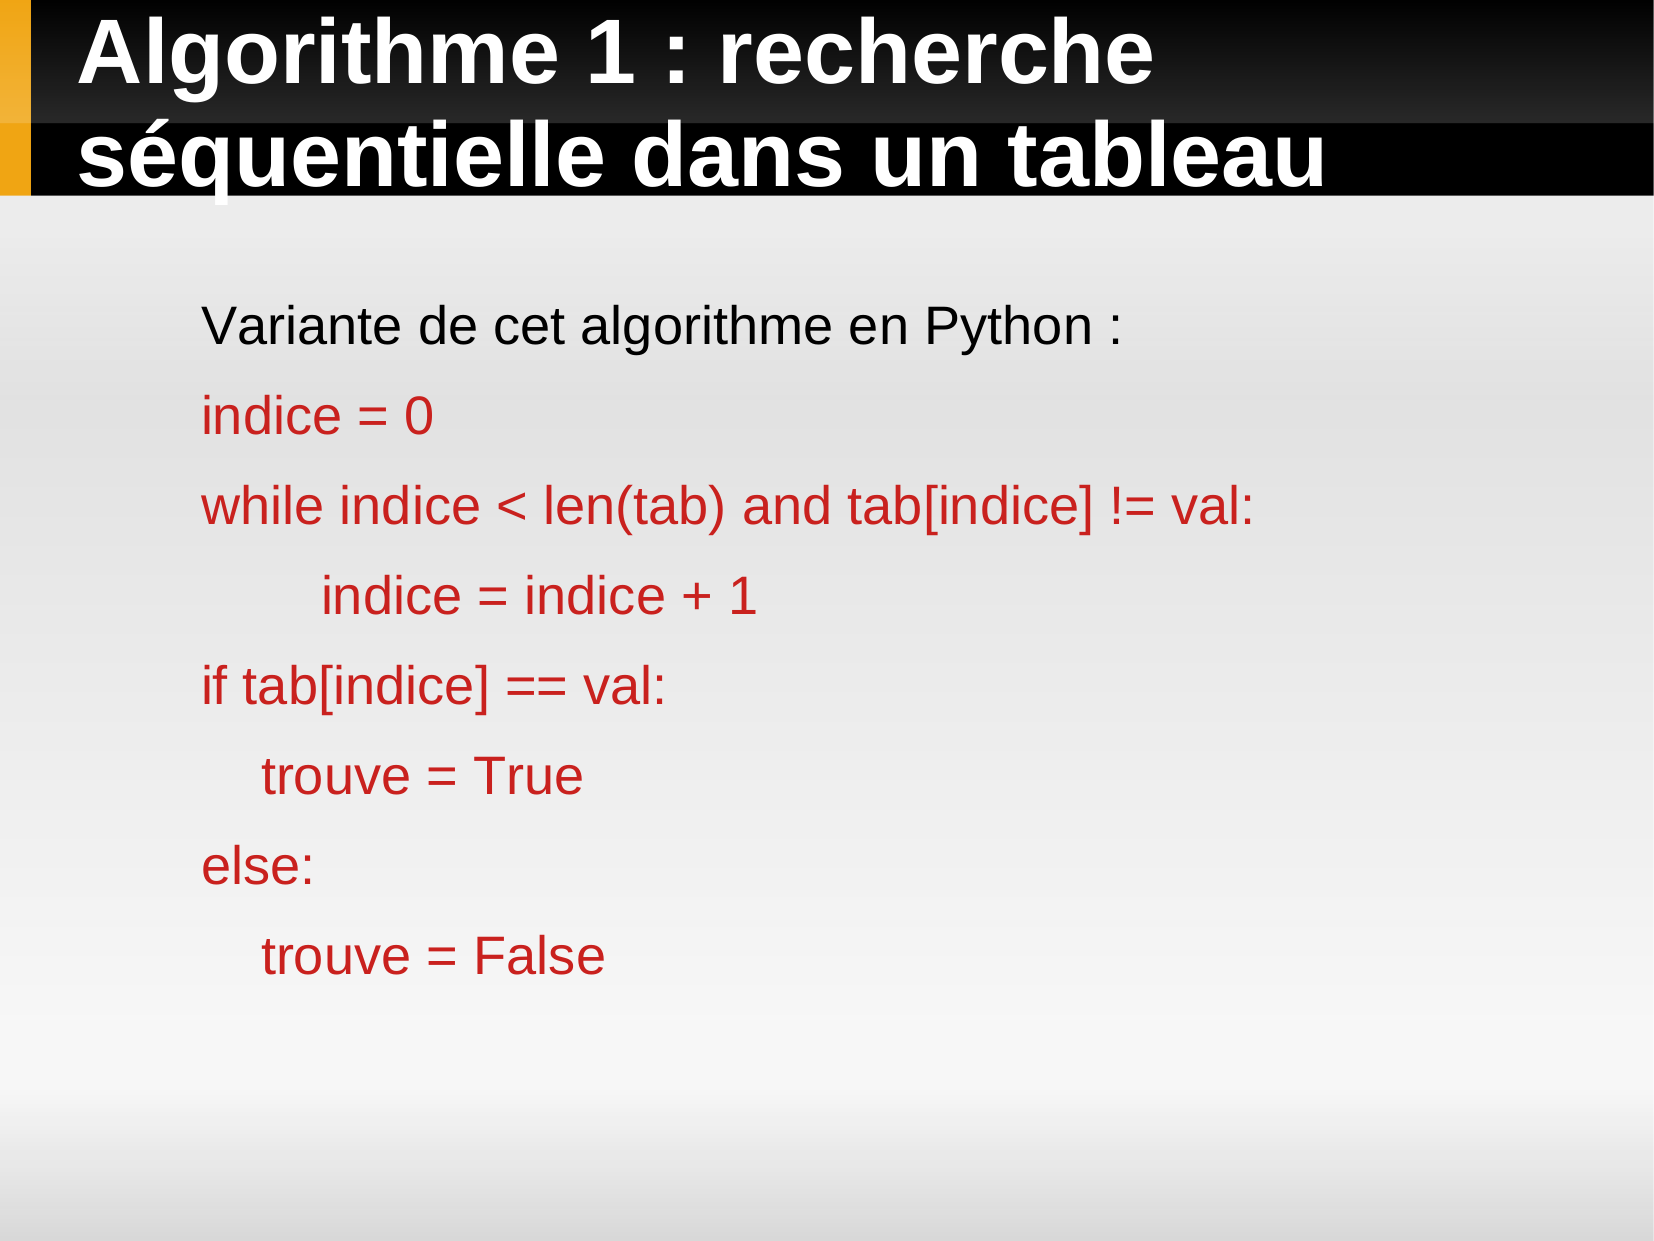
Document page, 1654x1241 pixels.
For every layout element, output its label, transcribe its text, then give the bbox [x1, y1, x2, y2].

picture [0, 0, 1654, 1241]
list Variante de cet algorithme en Python : indice = 0 while indice < len(tab) and tab[indice] != val: indice = indice + 1 if tab[indice] == val: trouve = True else: trouve = False [88, 295, 1577, 1167]
title Algorithme 1 : recherche séquentielle dans un tableau [76, 0, 1565, 208]
